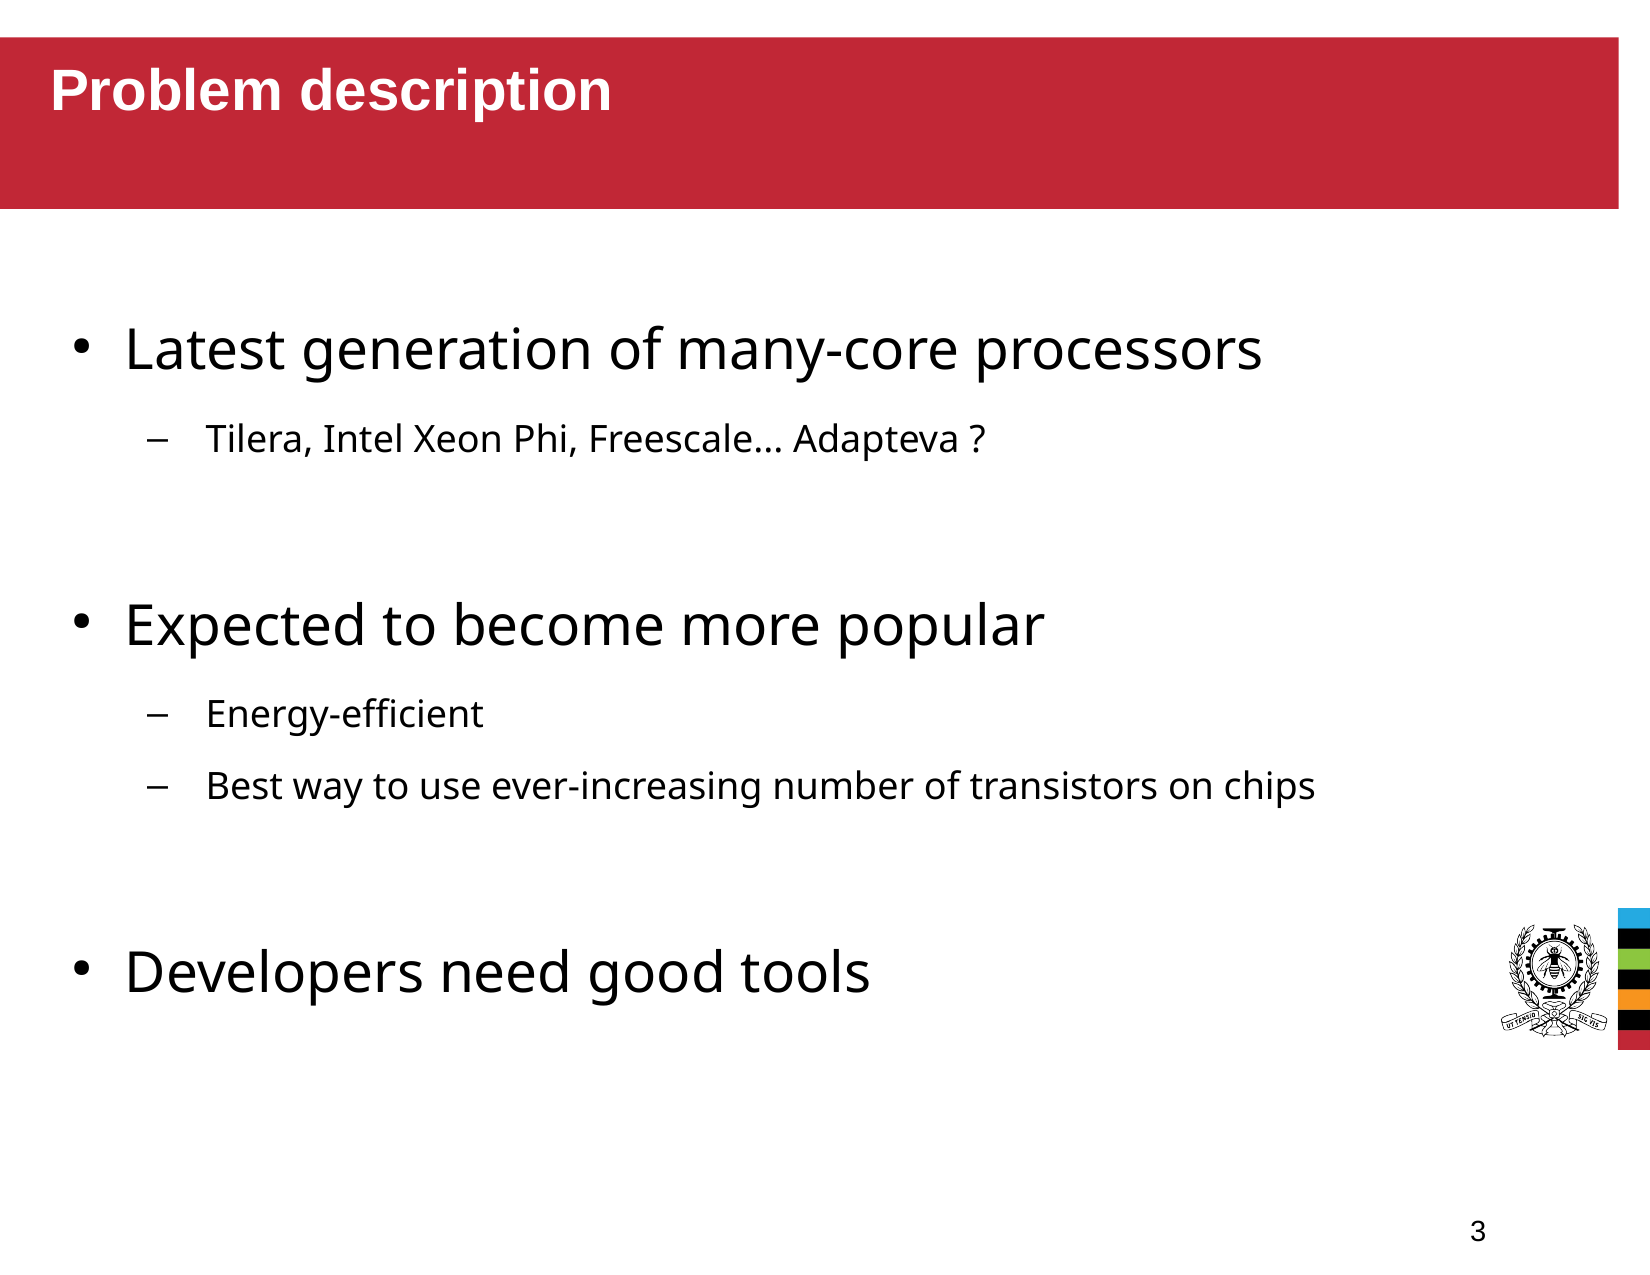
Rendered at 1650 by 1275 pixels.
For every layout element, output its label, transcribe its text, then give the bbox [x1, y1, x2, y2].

list Latest generation of many-core processors Tilera, Intel Xeon Phi, Freescale... Adapteva ? Expected to become more popular Energy-efficient Best way to use ever-increasing number of transistors on chips Developers need good tools [35, 304, 1650, 1188]
text_box Problem description [35, 44, 1312, 130]
